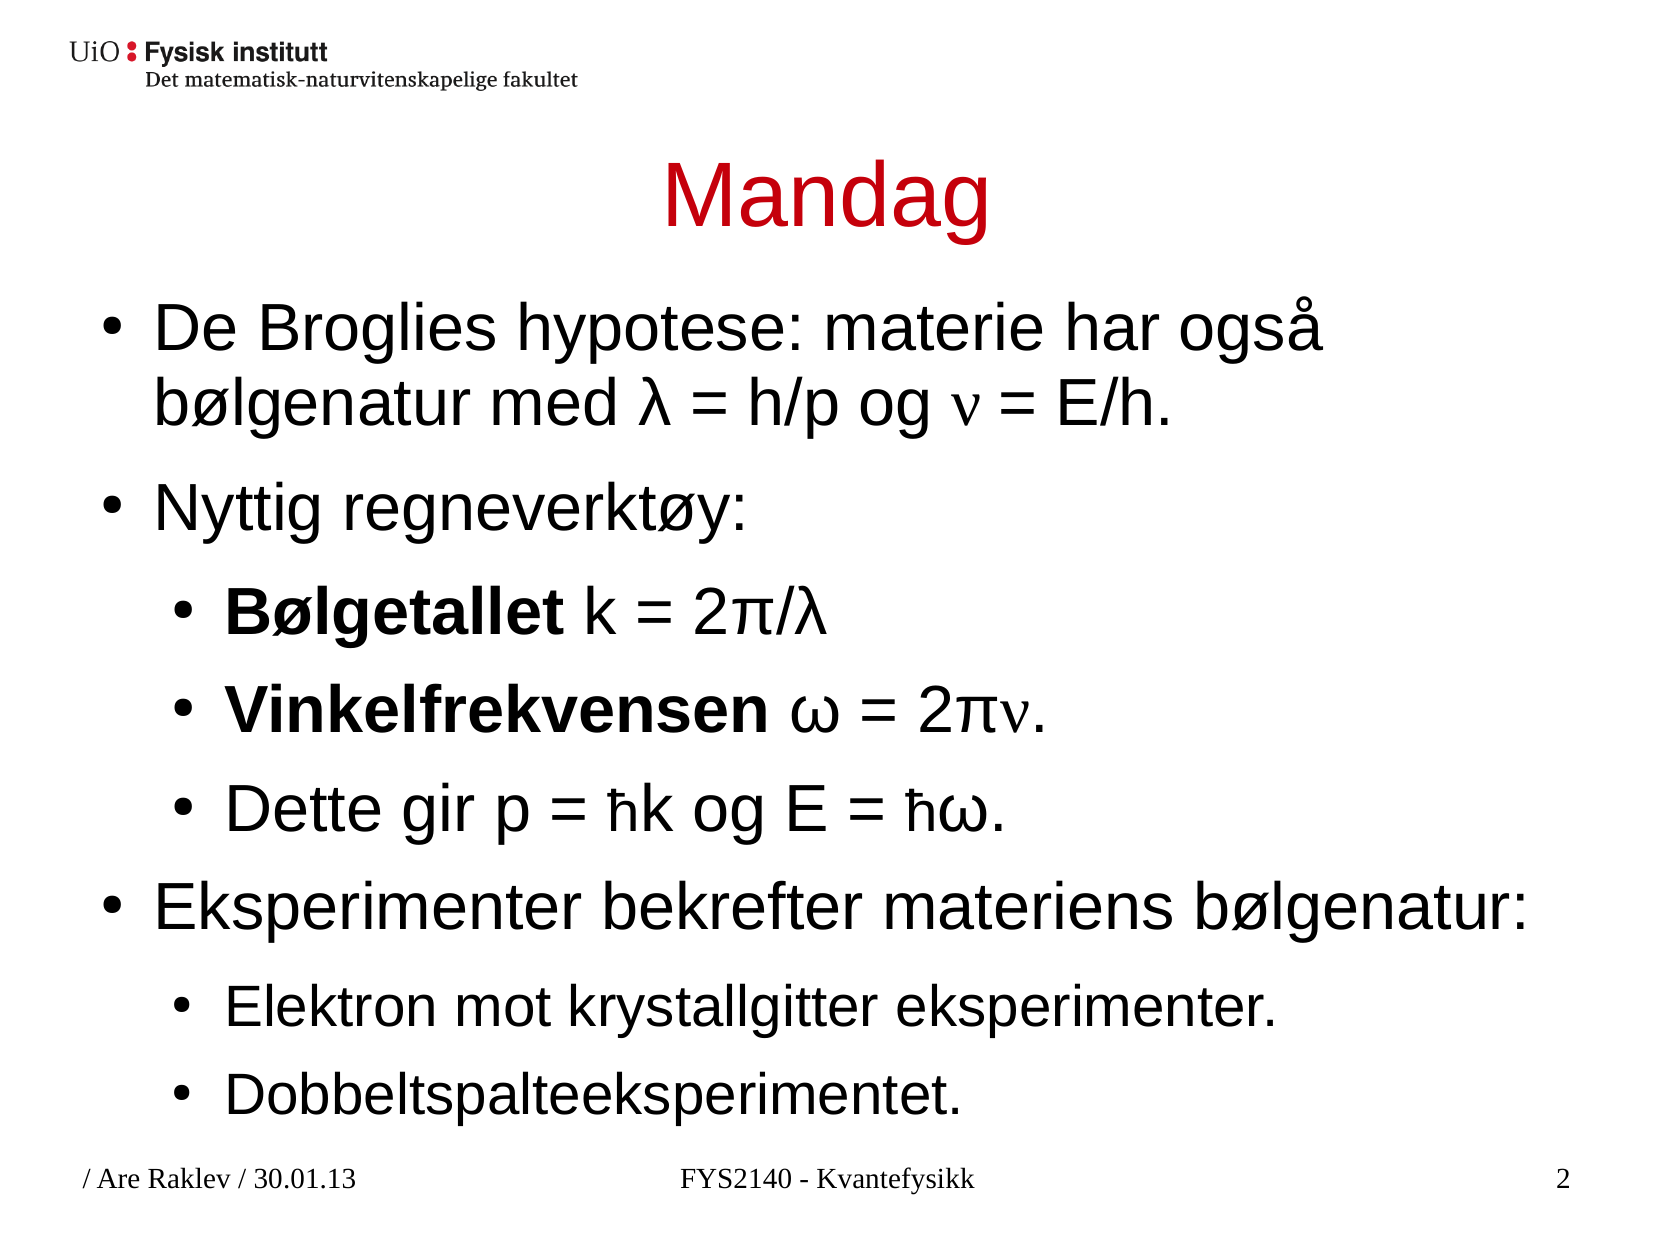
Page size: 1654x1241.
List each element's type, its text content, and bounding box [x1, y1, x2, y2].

title Mandag [82, 90, 1571, 290]
list De Broglies hypotese: materie har også bølgenatur med λ = h/p og ν = E/h. Nyttig regneverktøy: Bølgetallet k = 2π/λ Vinkelfrekvensen ω = 2πν. Dette gir p = ħk og E = ħω. Eksperimenter bekrefter materiens bølgenatur: Elektron mot krystallgitter eksperimenter. Dobbeltspalteeksperimentet. [82, 290, 1613, 1126]
picture [68, 37, 581, 93]
